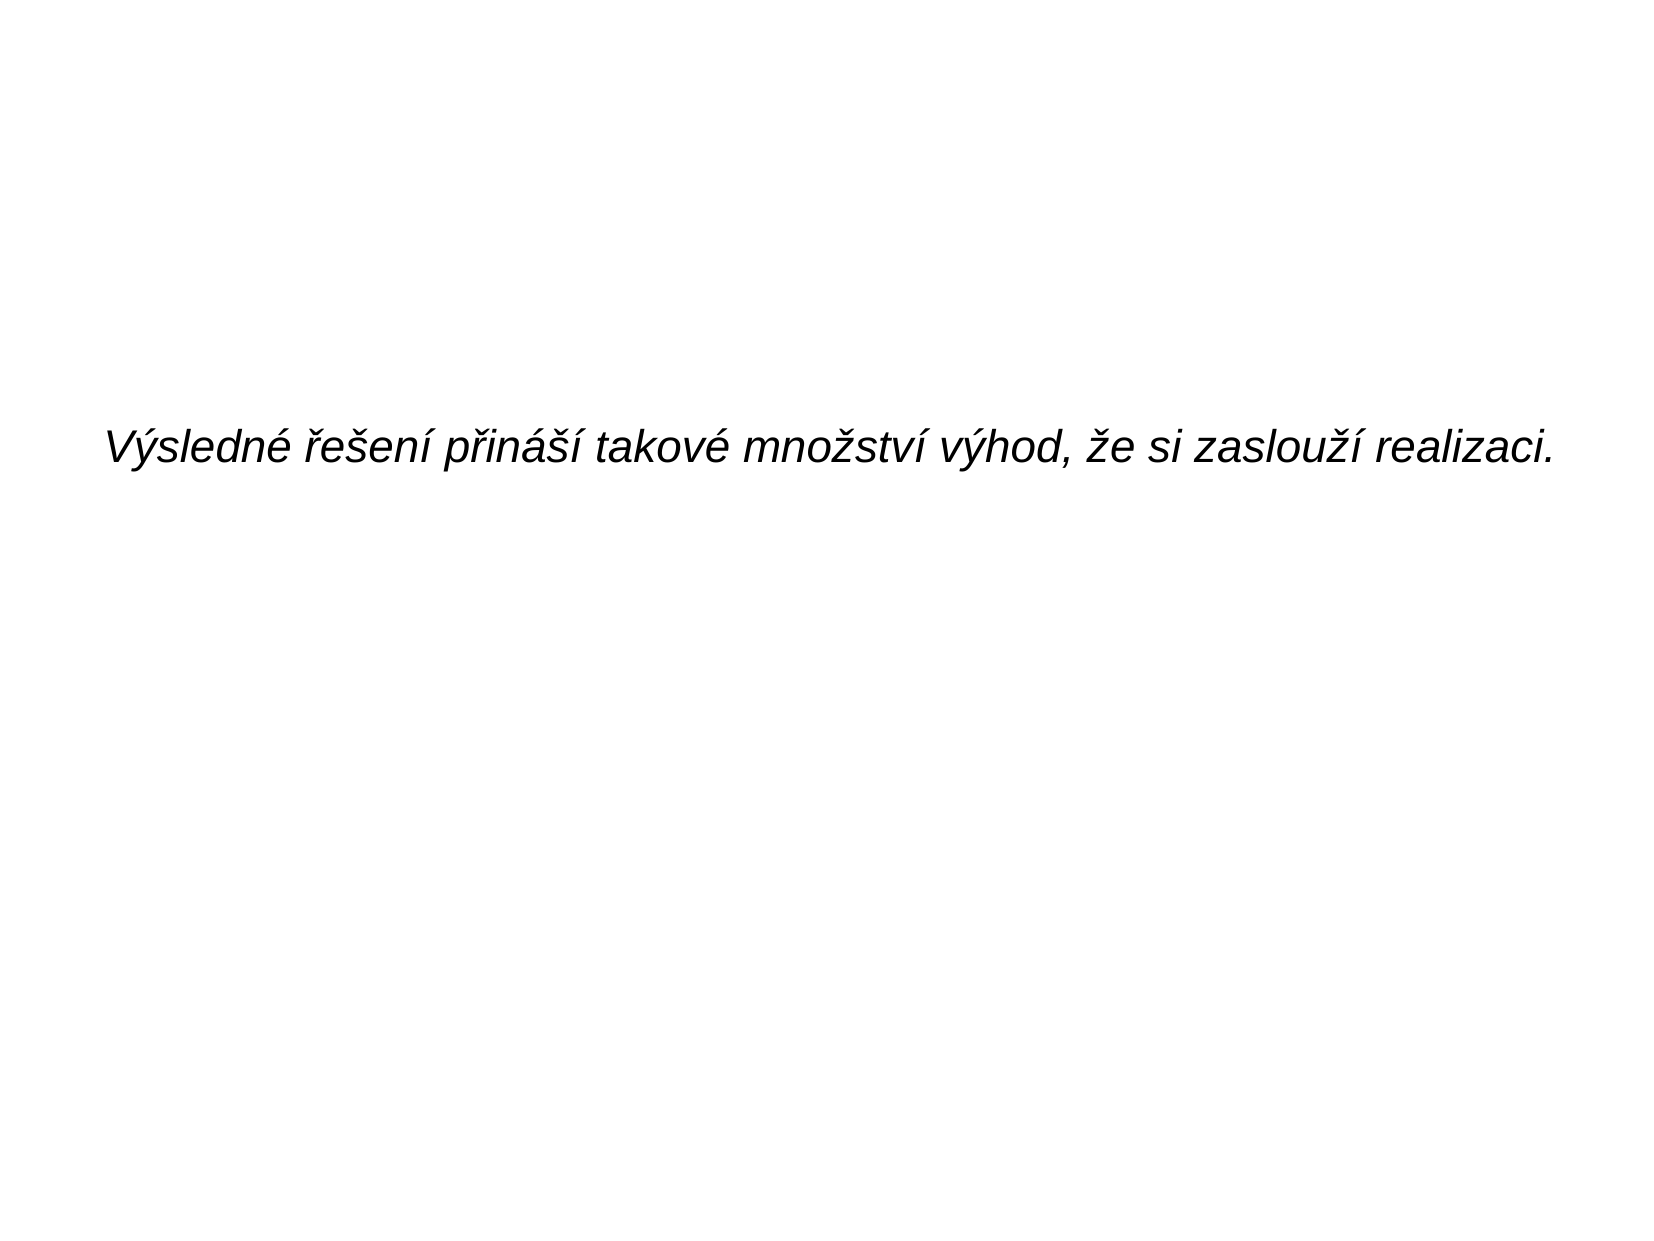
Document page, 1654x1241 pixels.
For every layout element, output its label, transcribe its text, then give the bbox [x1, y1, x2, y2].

text_box Výsledné řešení přináší takové množství výhod, že si zaslouží realizaci. [88, 413, 1595, 479]
